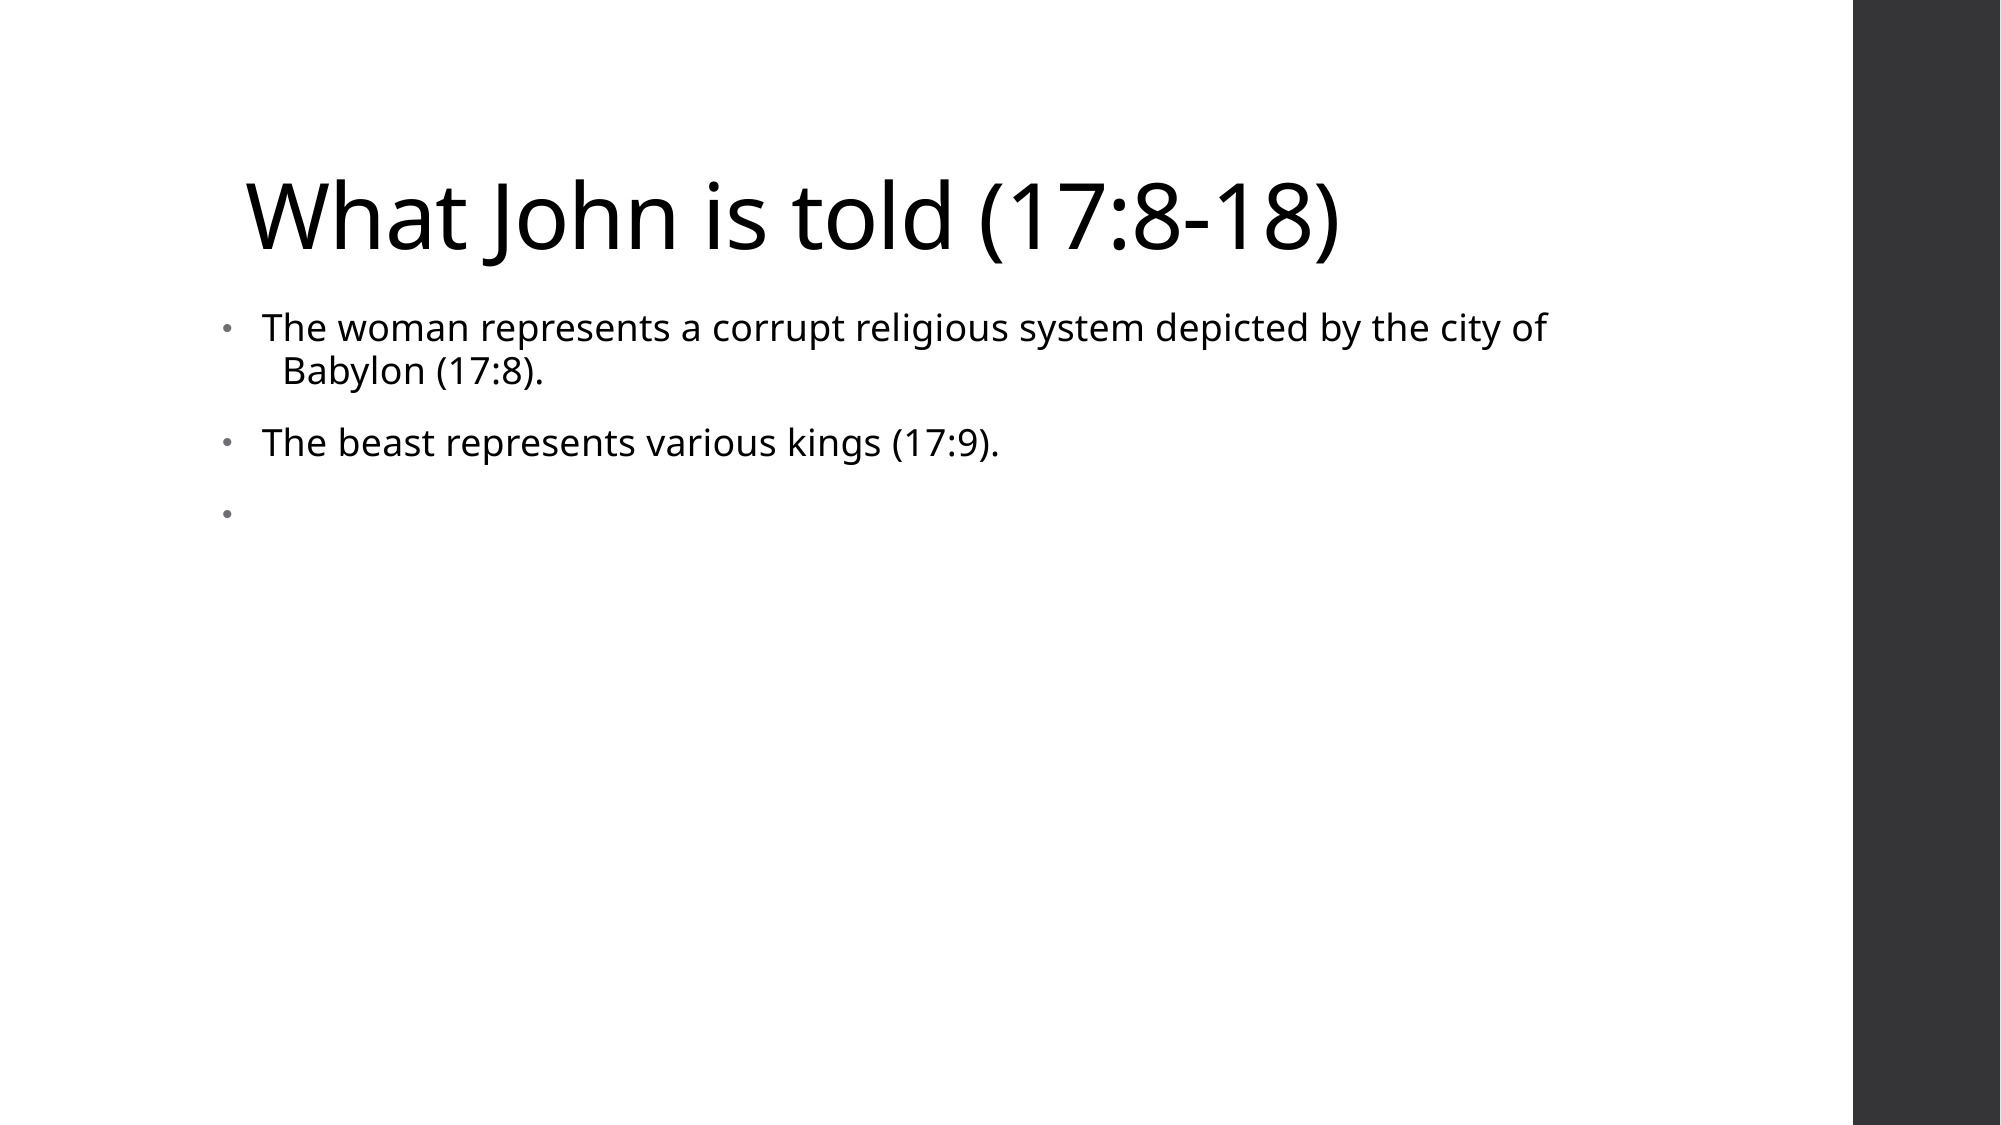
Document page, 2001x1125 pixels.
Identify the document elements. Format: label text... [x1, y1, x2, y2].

title What John is told (17:8-18) [206, 60, 1797, 278]
list The woman represents a corrupt religious system depicted by the city of Babylon (17:8). The beast represents various kings (17:9). [206, 299, 1617, 1014]
